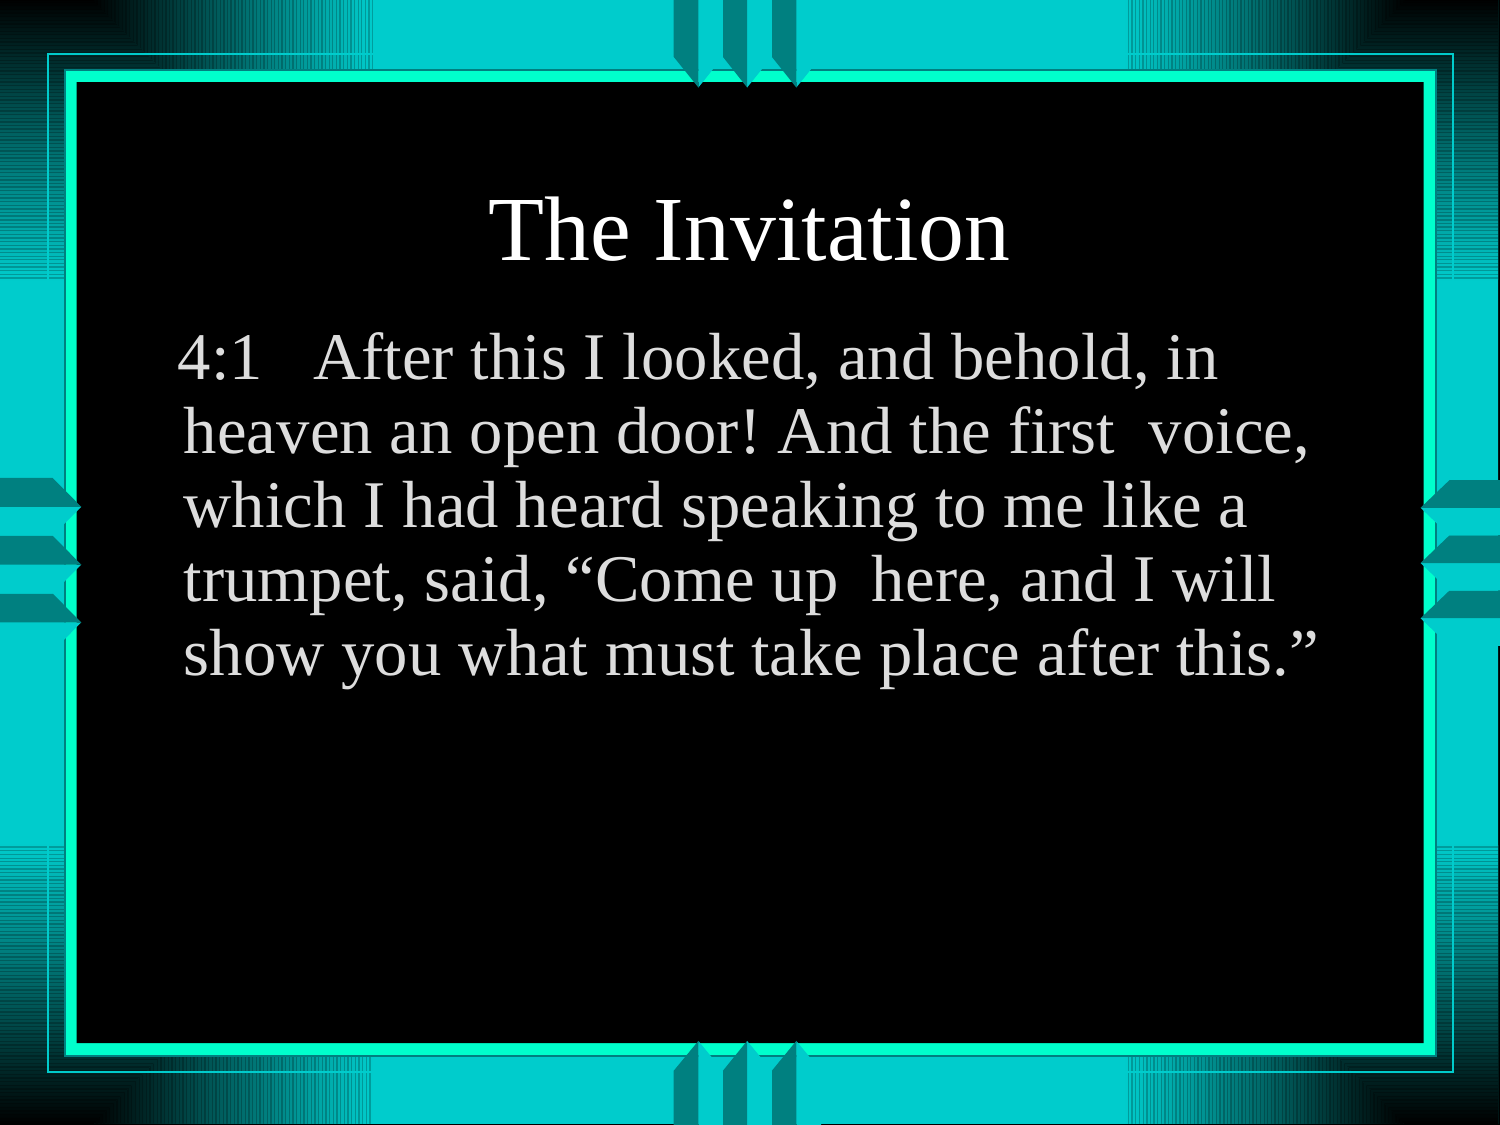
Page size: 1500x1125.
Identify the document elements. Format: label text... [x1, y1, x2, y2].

title The Invitation [112, 99, 1388, 288]
list 4:1 After this I looked, and behold, in heaven an open door! And the first voice, which I had heard speaking to me like a trumpet, said, “Come up here, and I will show you what must take place after this.” [112, 312, 1388, 988]
